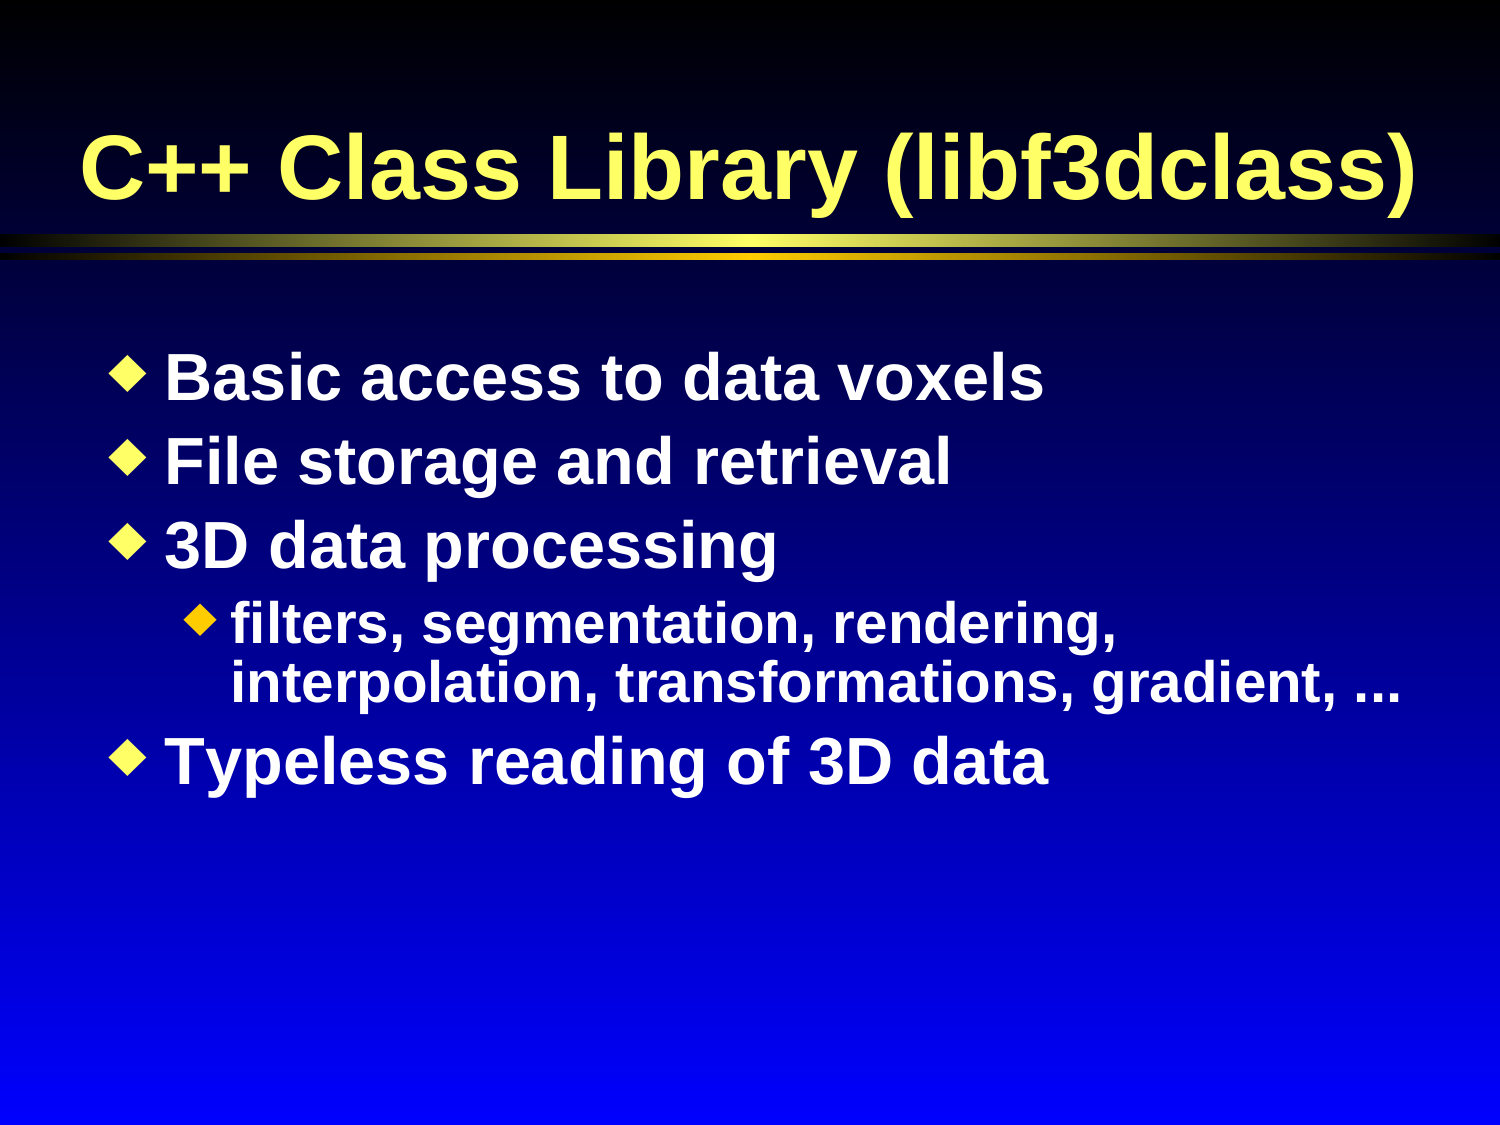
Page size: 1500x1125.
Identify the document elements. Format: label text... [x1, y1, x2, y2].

list Basic access to data voxels File storage and retrieval 3D data processing filters, segmentation, rendering, interpolation, transformations, gradient, ... Typeless reading of 3D data [93, 339, 1468, 1059]
title C++ Class Library (libf3dclass) [39, 39, 1460, 227]
